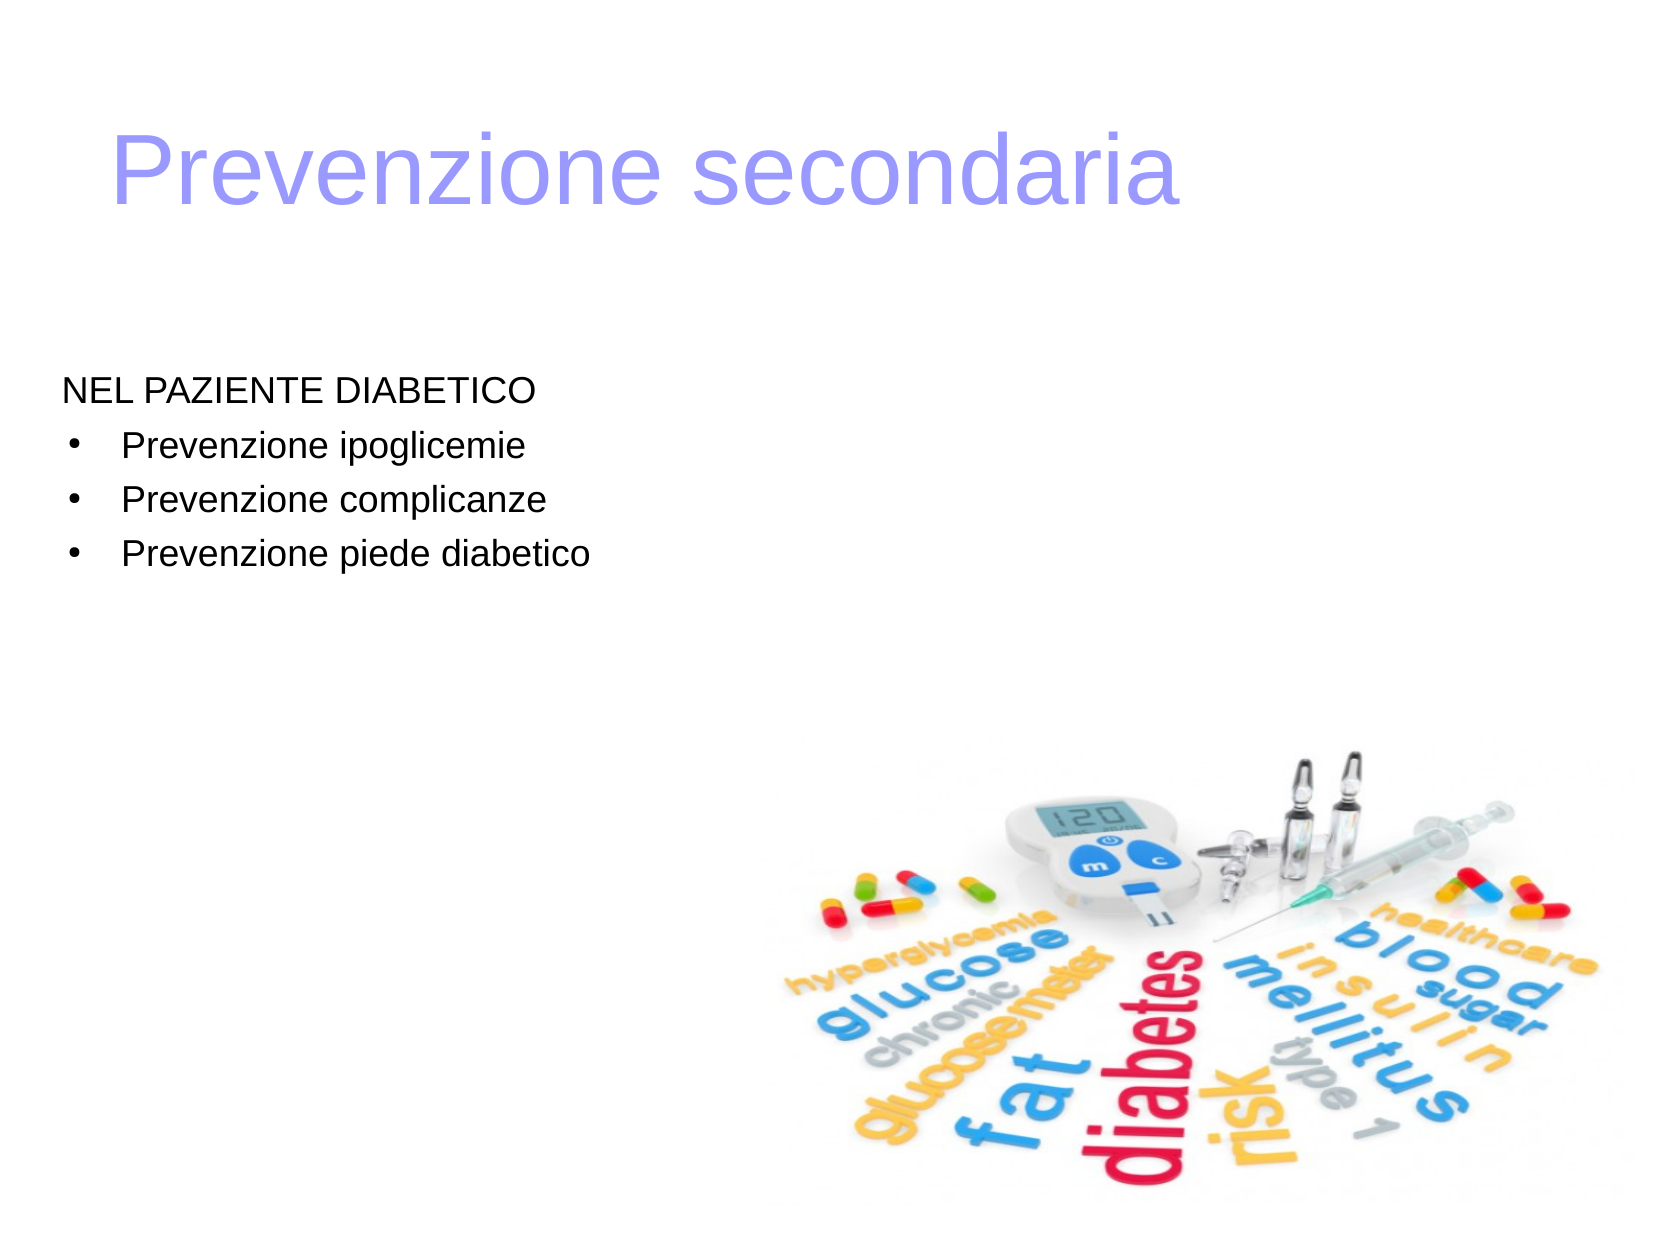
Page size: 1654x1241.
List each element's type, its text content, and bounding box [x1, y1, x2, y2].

text_box NEL PAZIENTE DIABETICO Prevenzione ipoglicemie Prevenzione complicanze Prevenzione piede diabetico [35, 362, 1008, 792]
text_box Prevenzione secondaria [94, 106, 1430, 233]
picture [755, 735, 1635, 1205]
